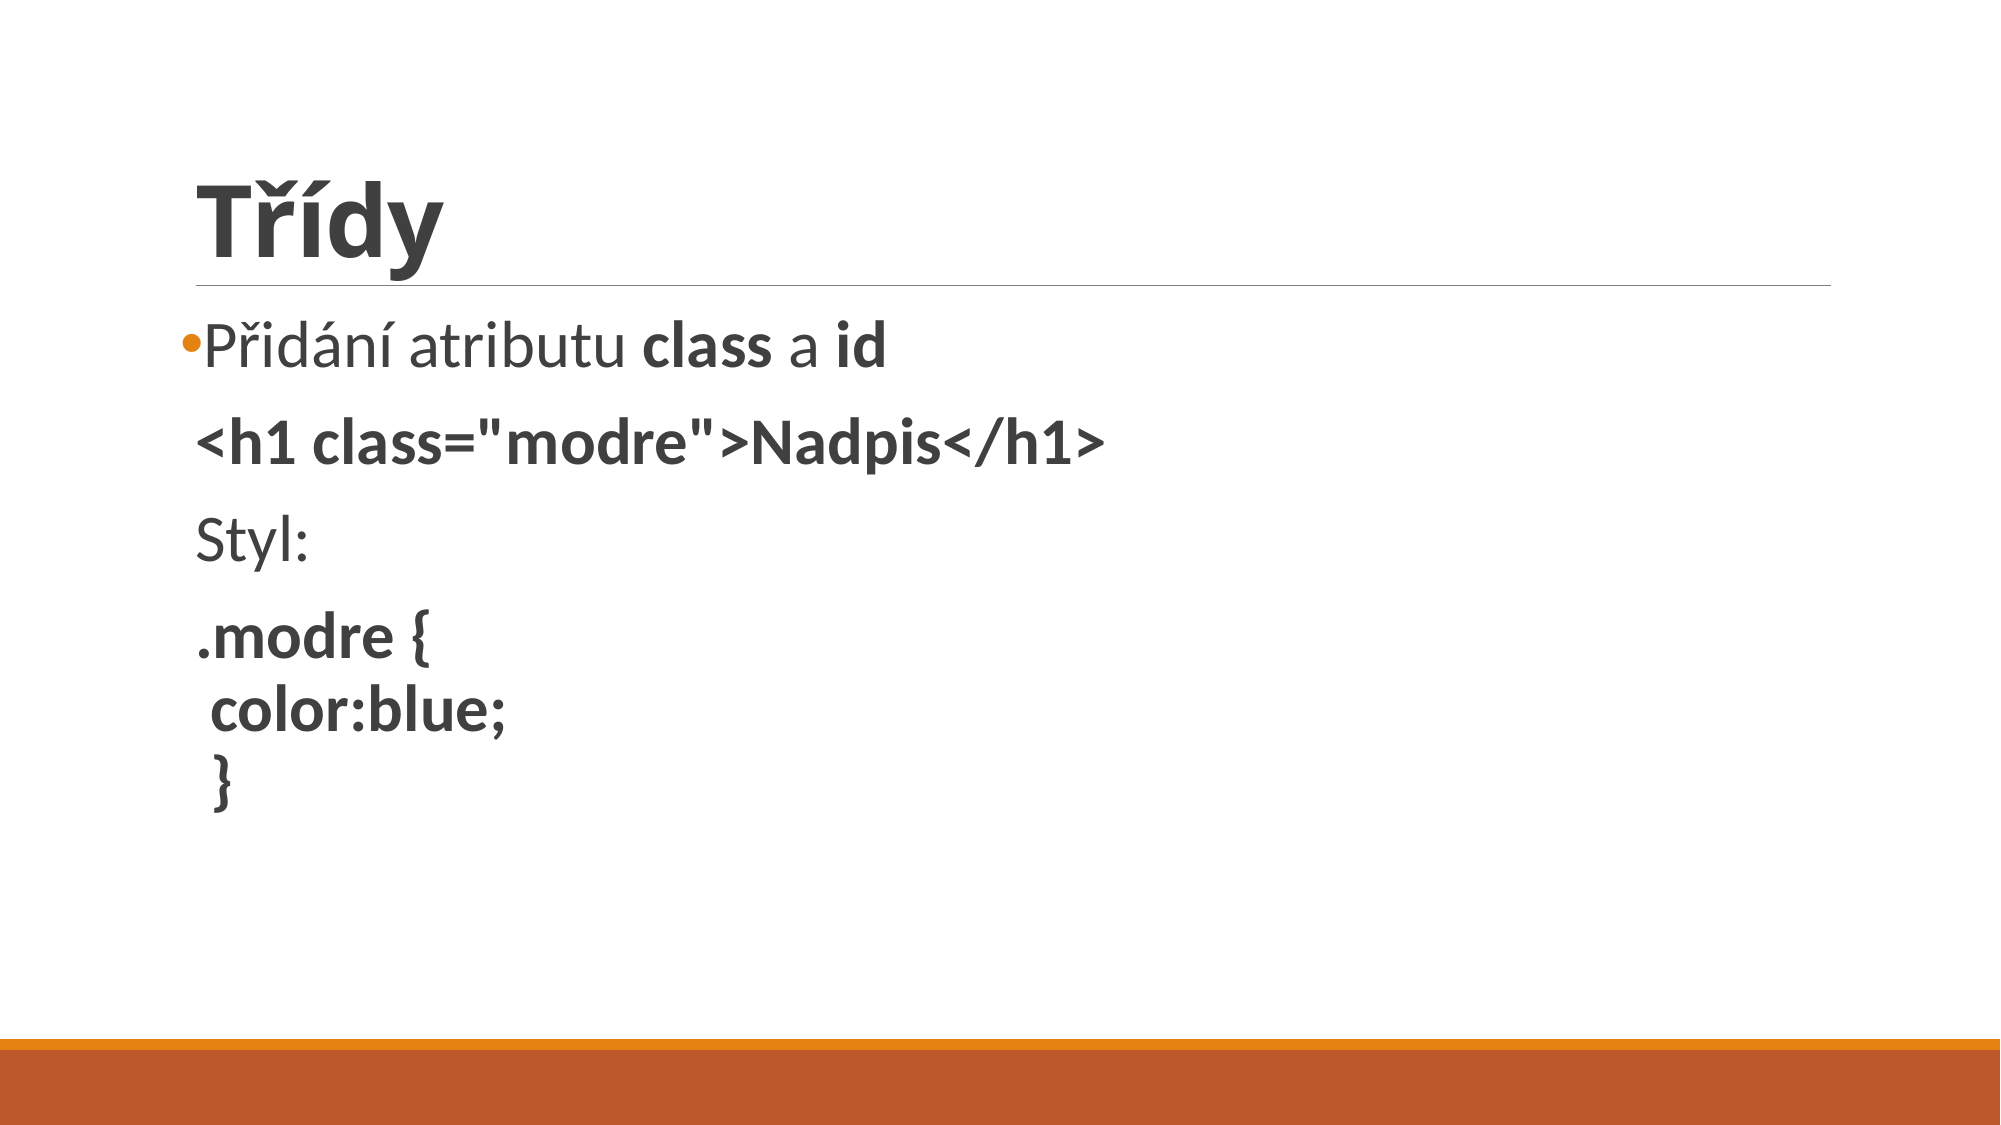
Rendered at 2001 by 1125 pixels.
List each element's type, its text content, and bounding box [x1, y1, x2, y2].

list Přidání atributu class a id <h1 class="modre">Nadpis</h1> Styl: .modre { color:blue; } [180, 302, 1831, 963]
title Třídy [180, 47, 1831, 286]
